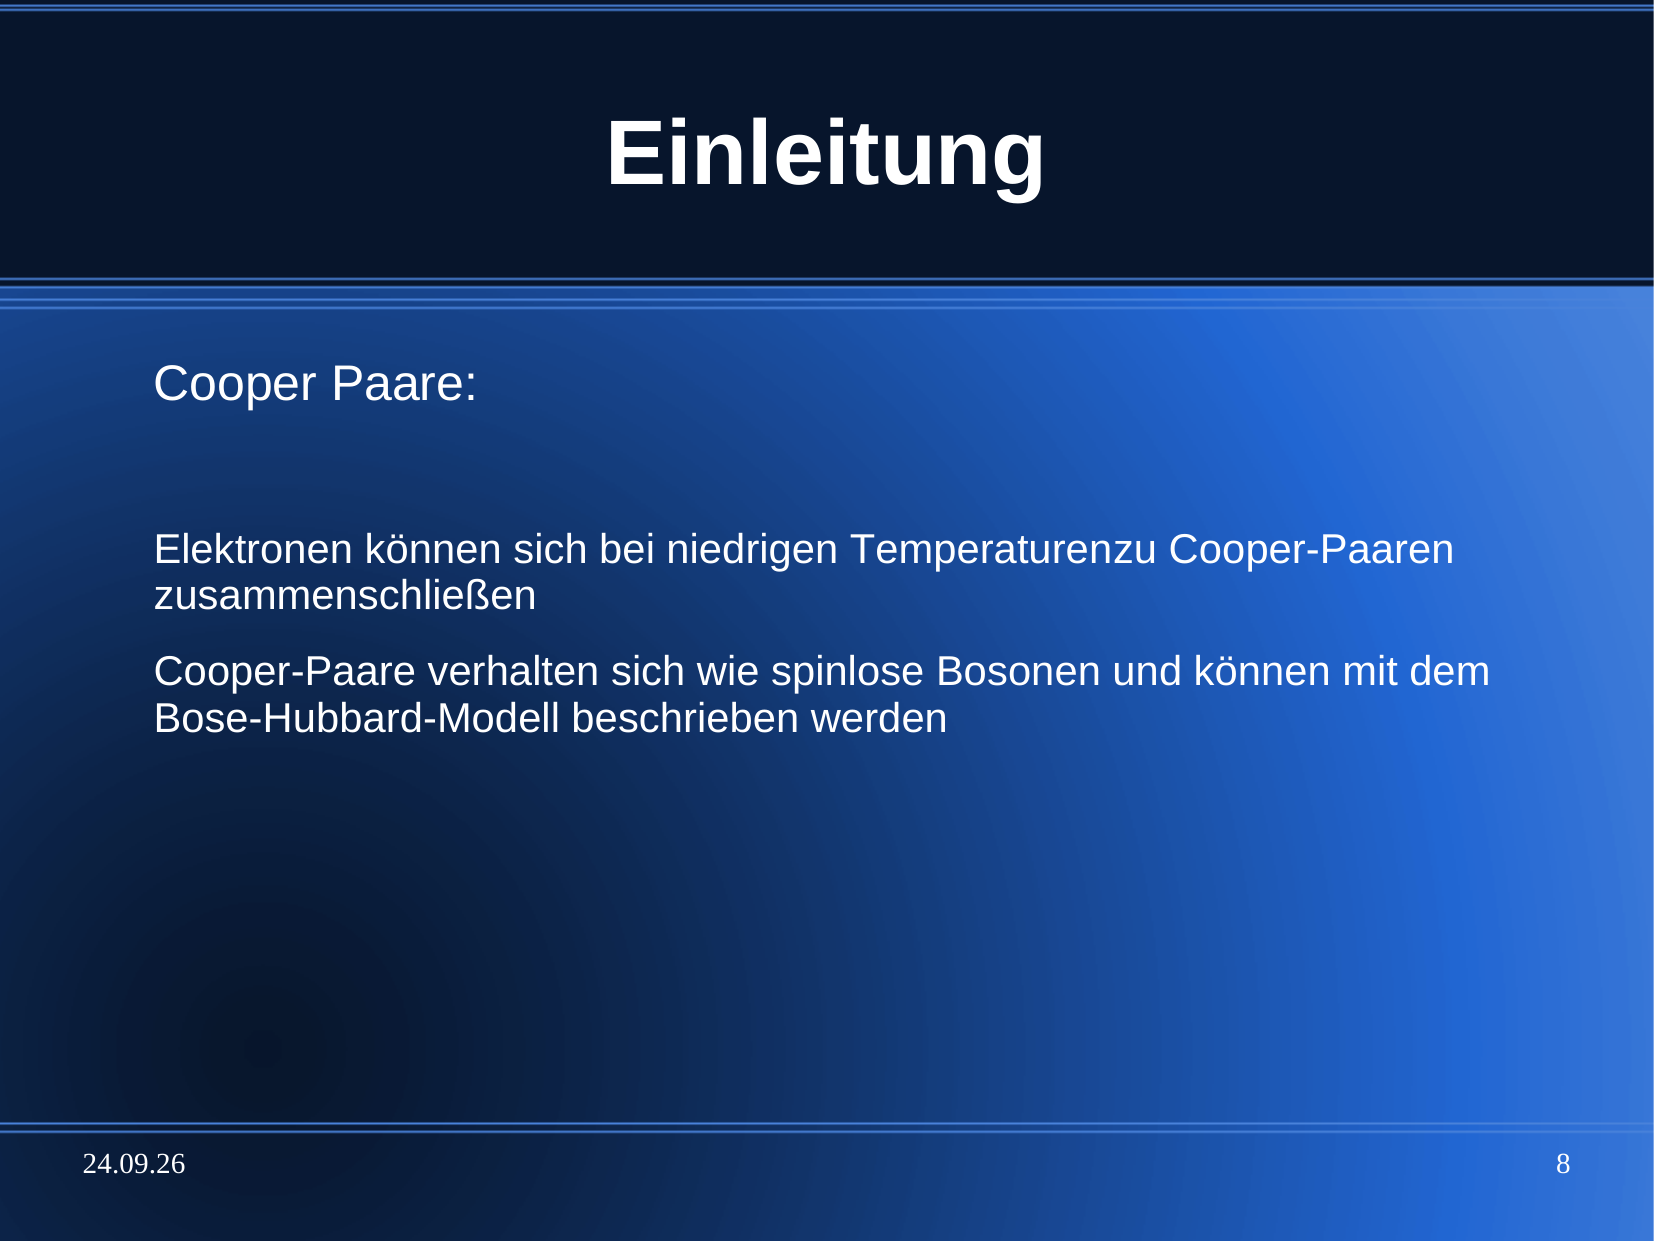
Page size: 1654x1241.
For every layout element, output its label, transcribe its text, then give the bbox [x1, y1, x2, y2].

picture [0, 0, 1654, 1241]
title Einleitung [82, 49, 1571, 257]
list Cooper Paare: Elektronen können sich bei niedrigen Temperaturen zu Cooper-Paaren zusammenschließen Cooper-Paare verhalten sich wie spinlose Bosonen und können mit dem Bose-Hubbard-Modell beschrieben werden [82, 355, 1571, 1058]
